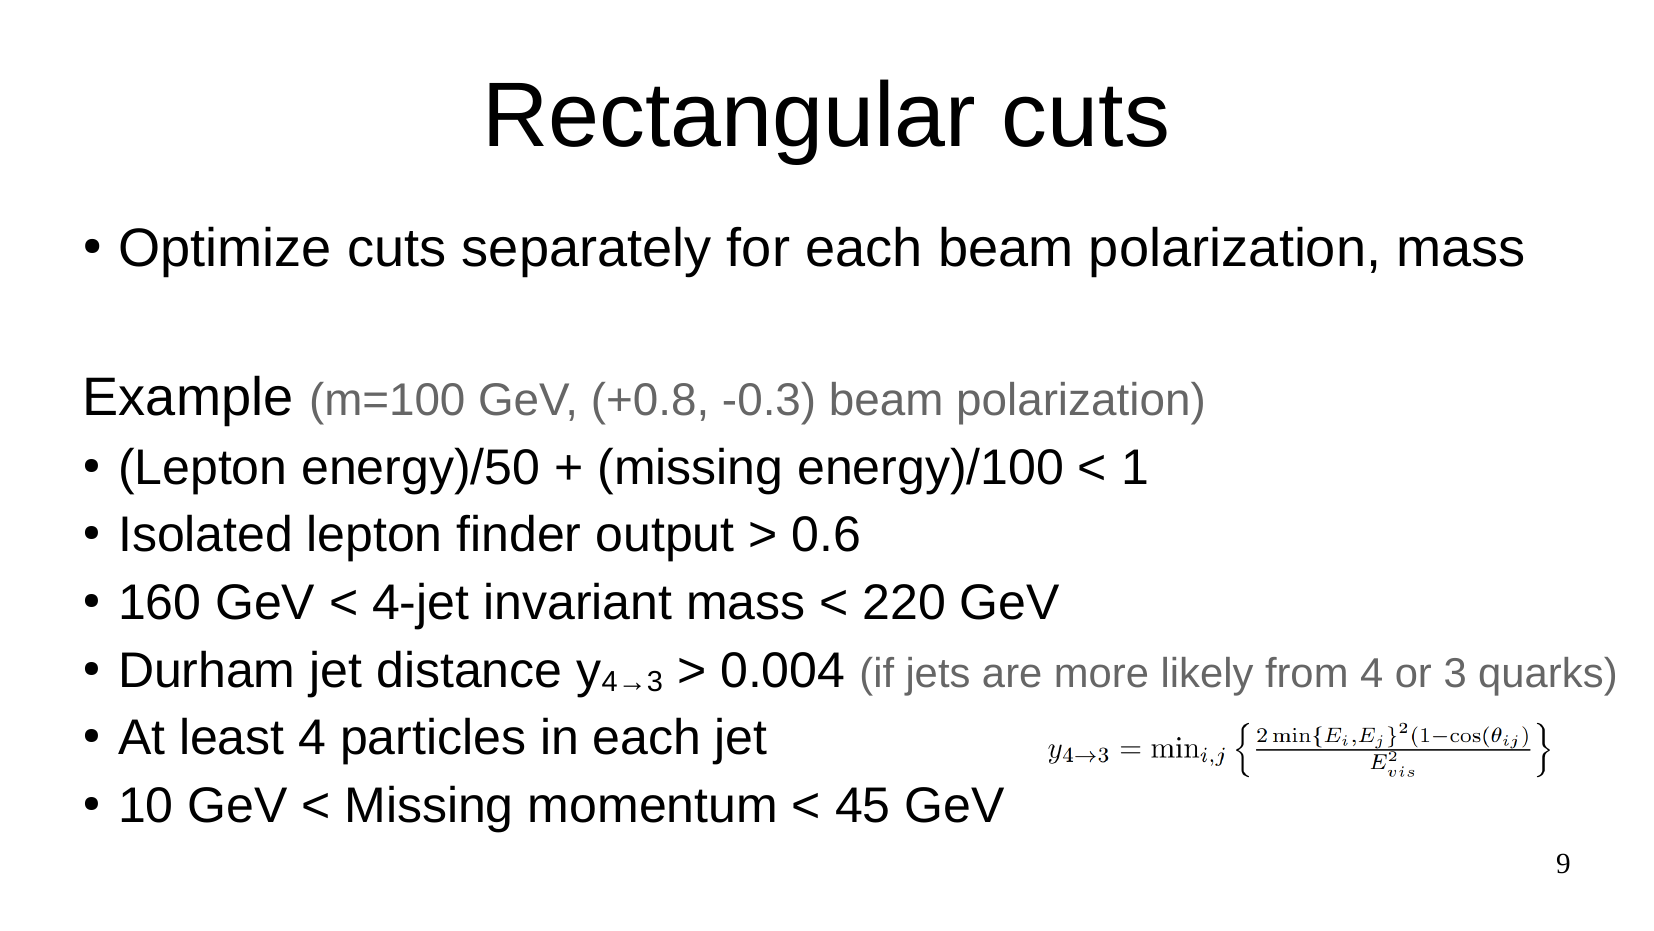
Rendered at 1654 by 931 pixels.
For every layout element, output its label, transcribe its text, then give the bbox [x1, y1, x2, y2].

title Rectangular cuts [82, 37, 1571, 193]
subtitle Optimize cuts separately for each beam polarization, mass Example (m=100 GeV, (+0.8, -0.3) beam polarization) (Lepton energy)/50 + (missing energy)/100 < 1 Isolated lepton finder output > 0.6 160 GeV < 4-jet invariant mass < 220 GeV Durham jet distance y4→3 > 0.004 (if jets are more likely from 4 or 3 quarks) At least 4 particles in each jet 10 GeV < Missing momentum < 45 GeV [82, 217, 1626, 880]
